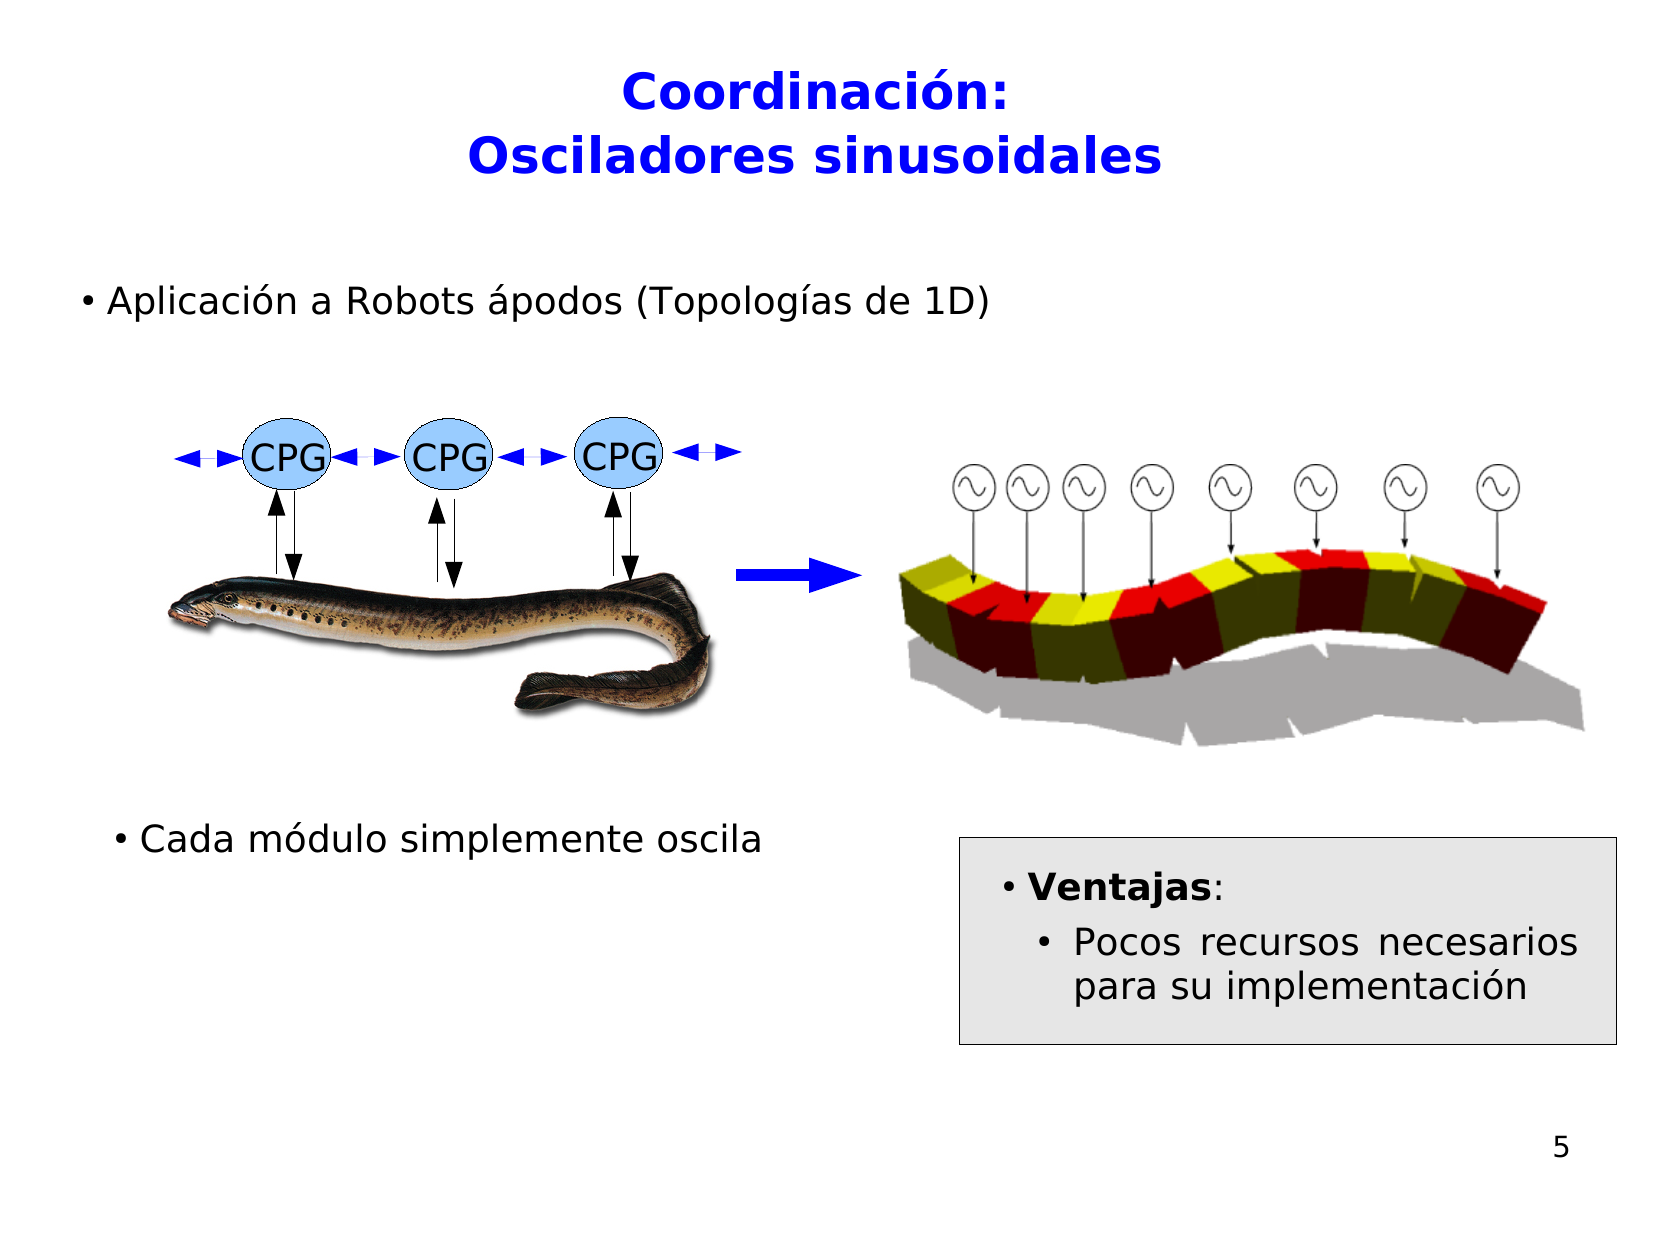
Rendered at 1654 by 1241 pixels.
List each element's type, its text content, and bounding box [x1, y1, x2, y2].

text_box CPG [566, 427, 674, 487]
text_box Ventajas: Pocos recursos necesarios para su implementación [987, 858, 1604, 1053]
text_box [417, 418, 480, 429]
text_box Aplicación a Robots ápodos (Topologías de 1D) [66, 272, 1103, 331]
text_box [587, 417, 649, 427]
text_box Coordinación: Osciladores sinusoidales [453, 55, 1179, 194]
text_box [255, 418, 319, 429]
text_box [959, 837, 1617, 1045]
picture [873, 464, 1607, 767]
picture [126, 521, 755, 770]
text_box Cada módulo simplemente oscila [99, 810, 779, 869]
text_box CPG [234, 429, 343, 488]
text_box CPG [396, 429, 505, 488]
